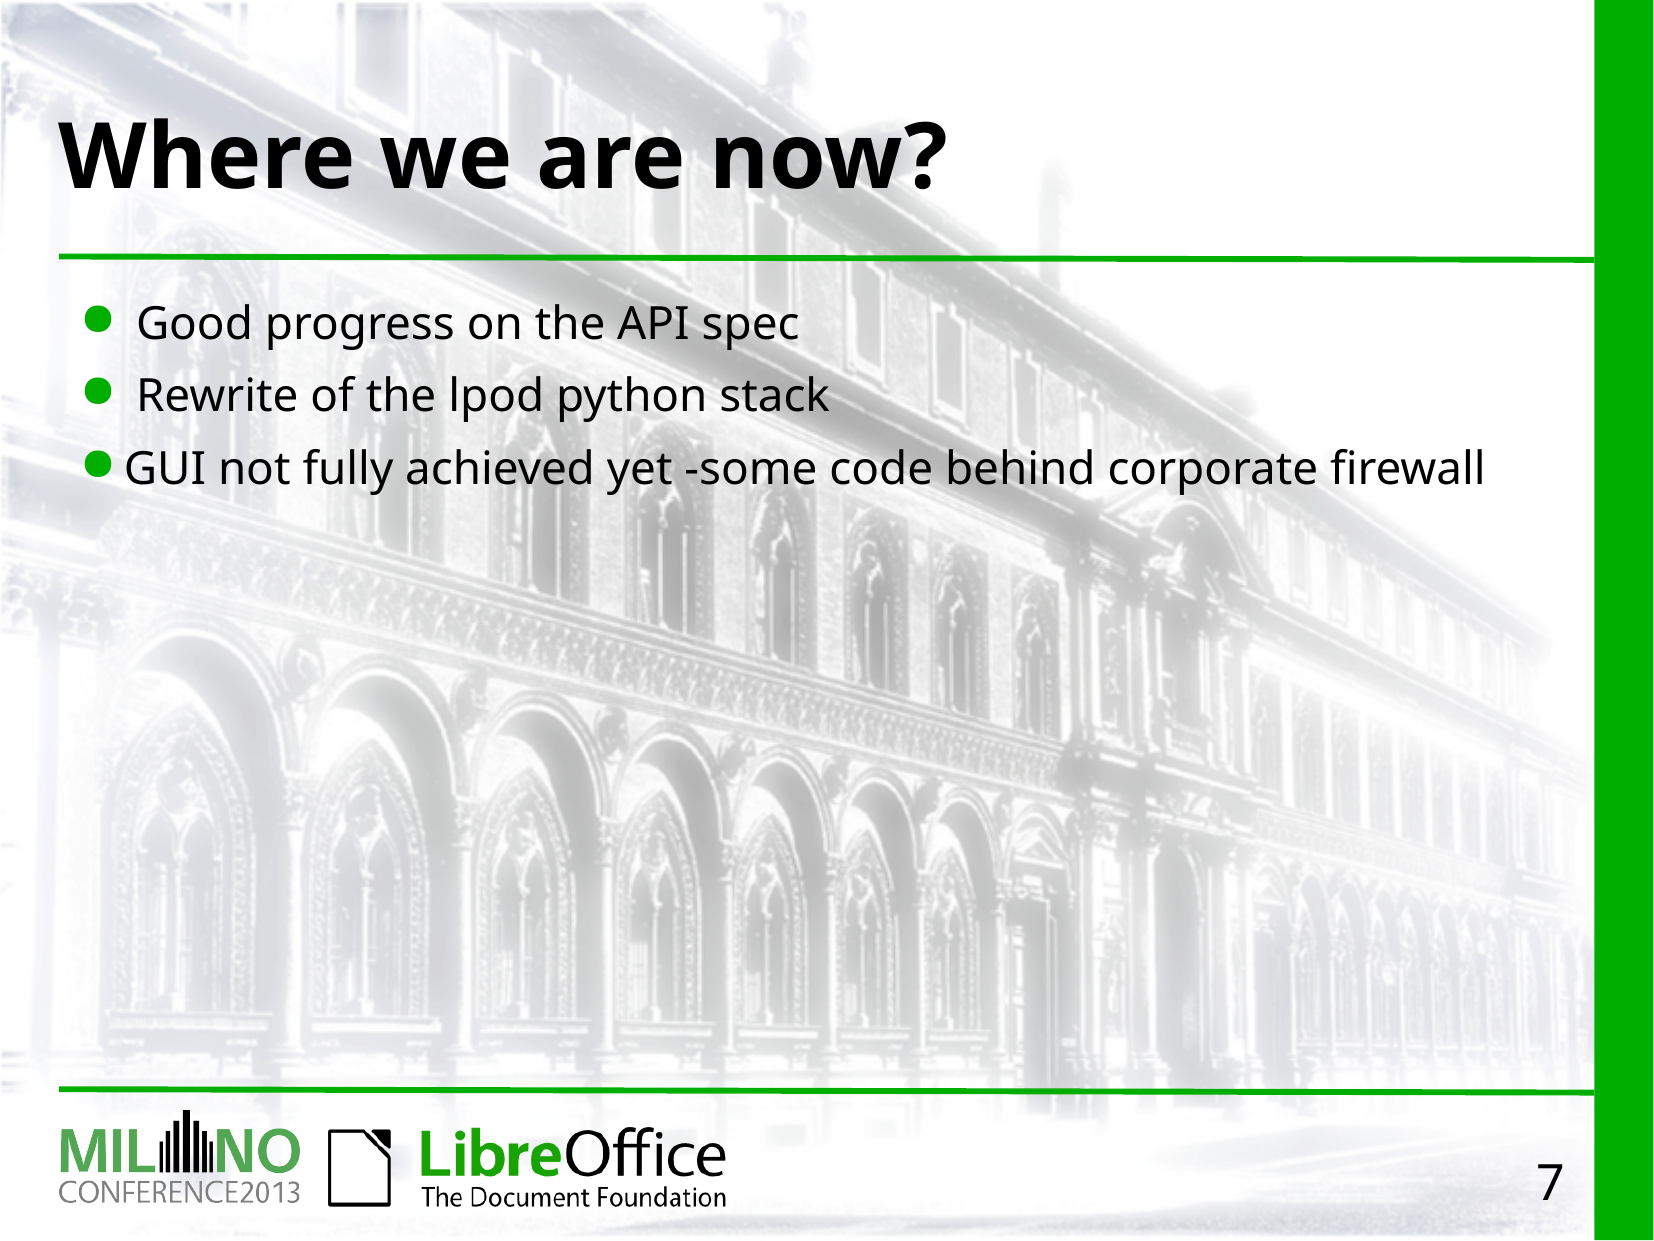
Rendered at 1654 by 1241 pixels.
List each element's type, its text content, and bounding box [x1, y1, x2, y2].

list Good progress on the API spec Rewrite of the lpod python stack GUI not fully achieved yet -some code behind corporate firewall [35, 290, 1524, 1010]
title Where we are now? [59, 49, 1548, 257]
picture [0, 1, 1594, 1241]
